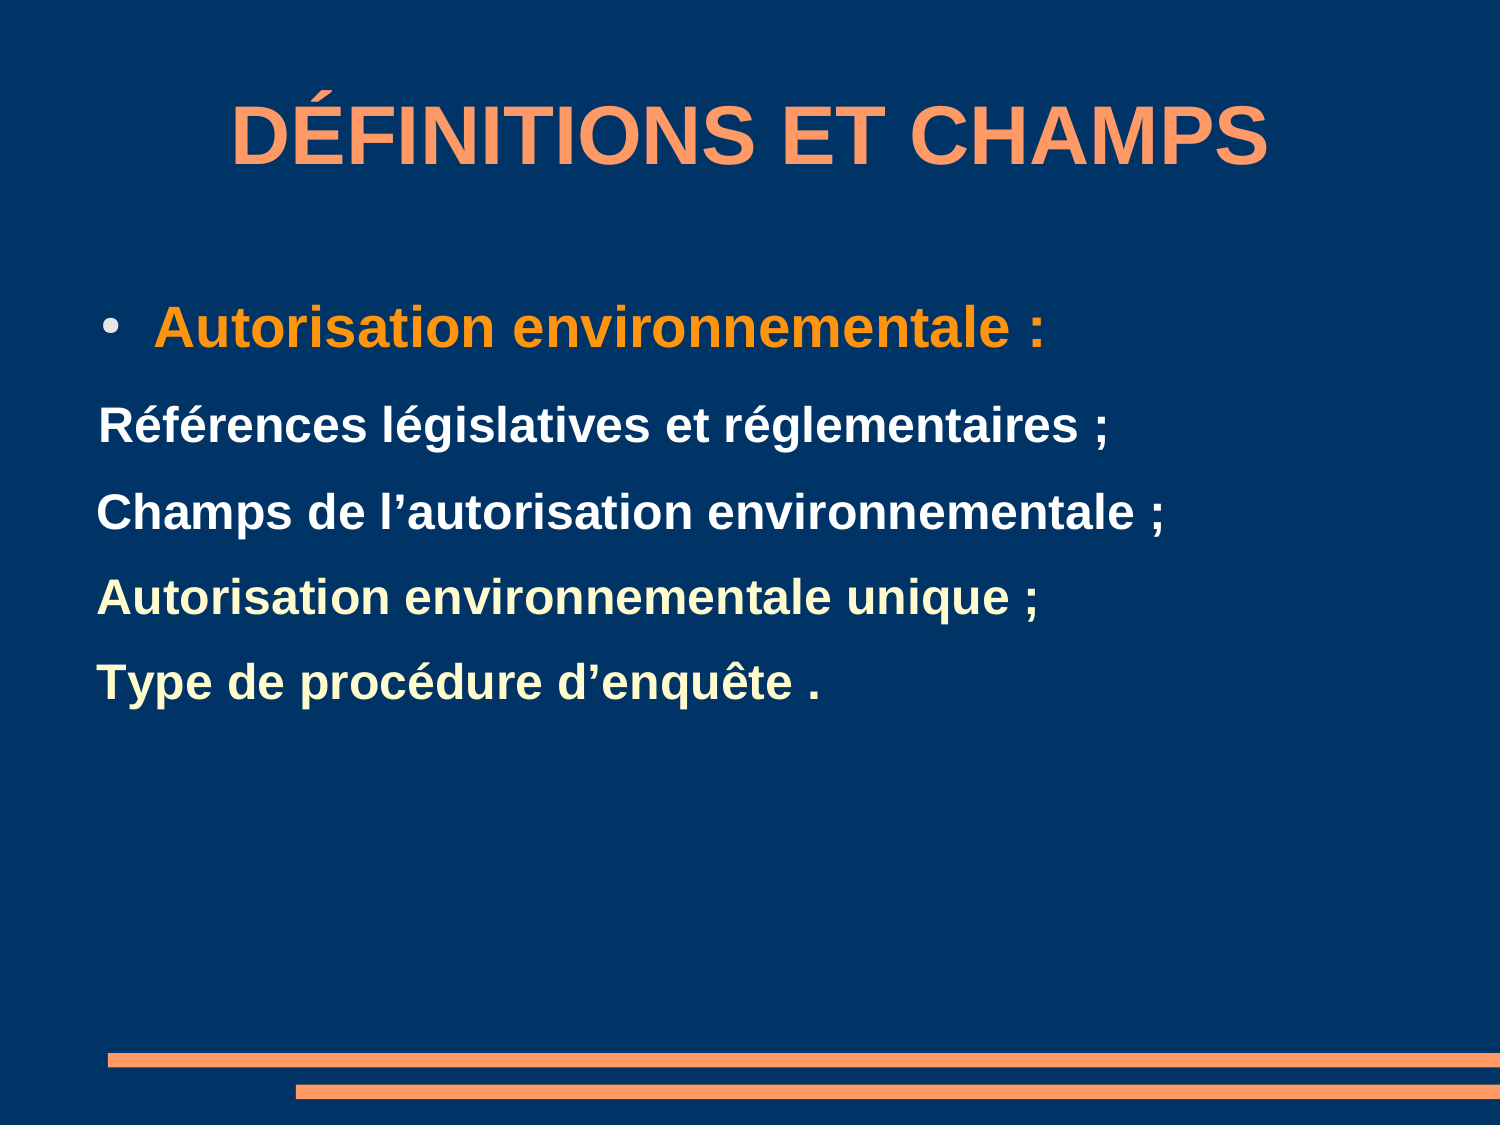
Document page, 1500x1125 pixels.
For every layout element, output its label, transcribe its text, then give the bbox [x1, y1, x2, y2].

title DÉFINITIONS ET CHAMPS [110, 49, 1392, 200]
list Autorisation environnementale : Références législatives et réglementaires ; Champs de l’autorisation environnementale ; Autorisation environnementale unique ; Type de procédure d’enquête . [82, 200, 1448, 1030]
